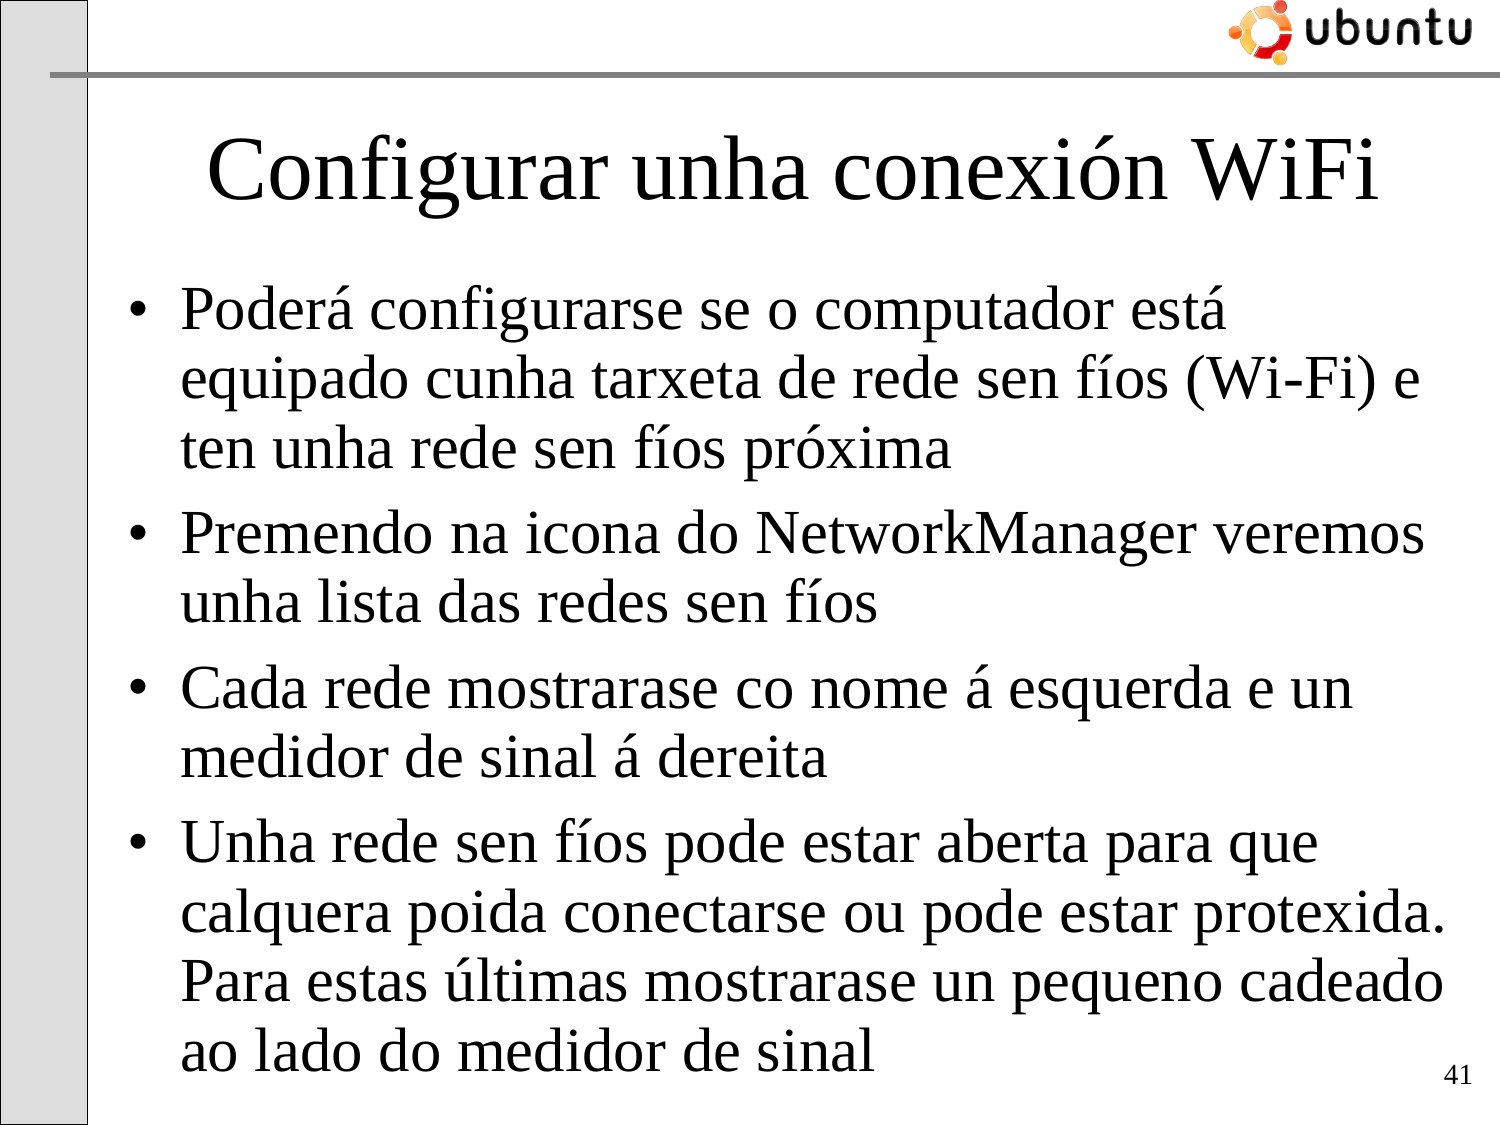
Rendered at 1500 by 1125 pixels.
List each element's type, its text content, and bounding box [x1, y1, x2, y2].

picture [1221, 0, 1483, 71]
list Poderá configurarse se o computador está equipado cunha tarxeta de rede sen fíos (Wi-Fi) e ten unha rede sen fíos próxima Premendo na icona do NetworkManager veremos unha lista das redes sen fíos Cada rede mostrarase co nome á esquerda e un medidor de sinal á dereita Unha rede sen fíos pode estar aberta para que calquera poida conectarse ou pode estar protexida. Para estas últimas mostrarase un pequeno cadeado ao lado do medidor de sinal [112, 265, 1477, 1093]
title Configurar unha conexión WiFi [112, 99, 1477, 237]
